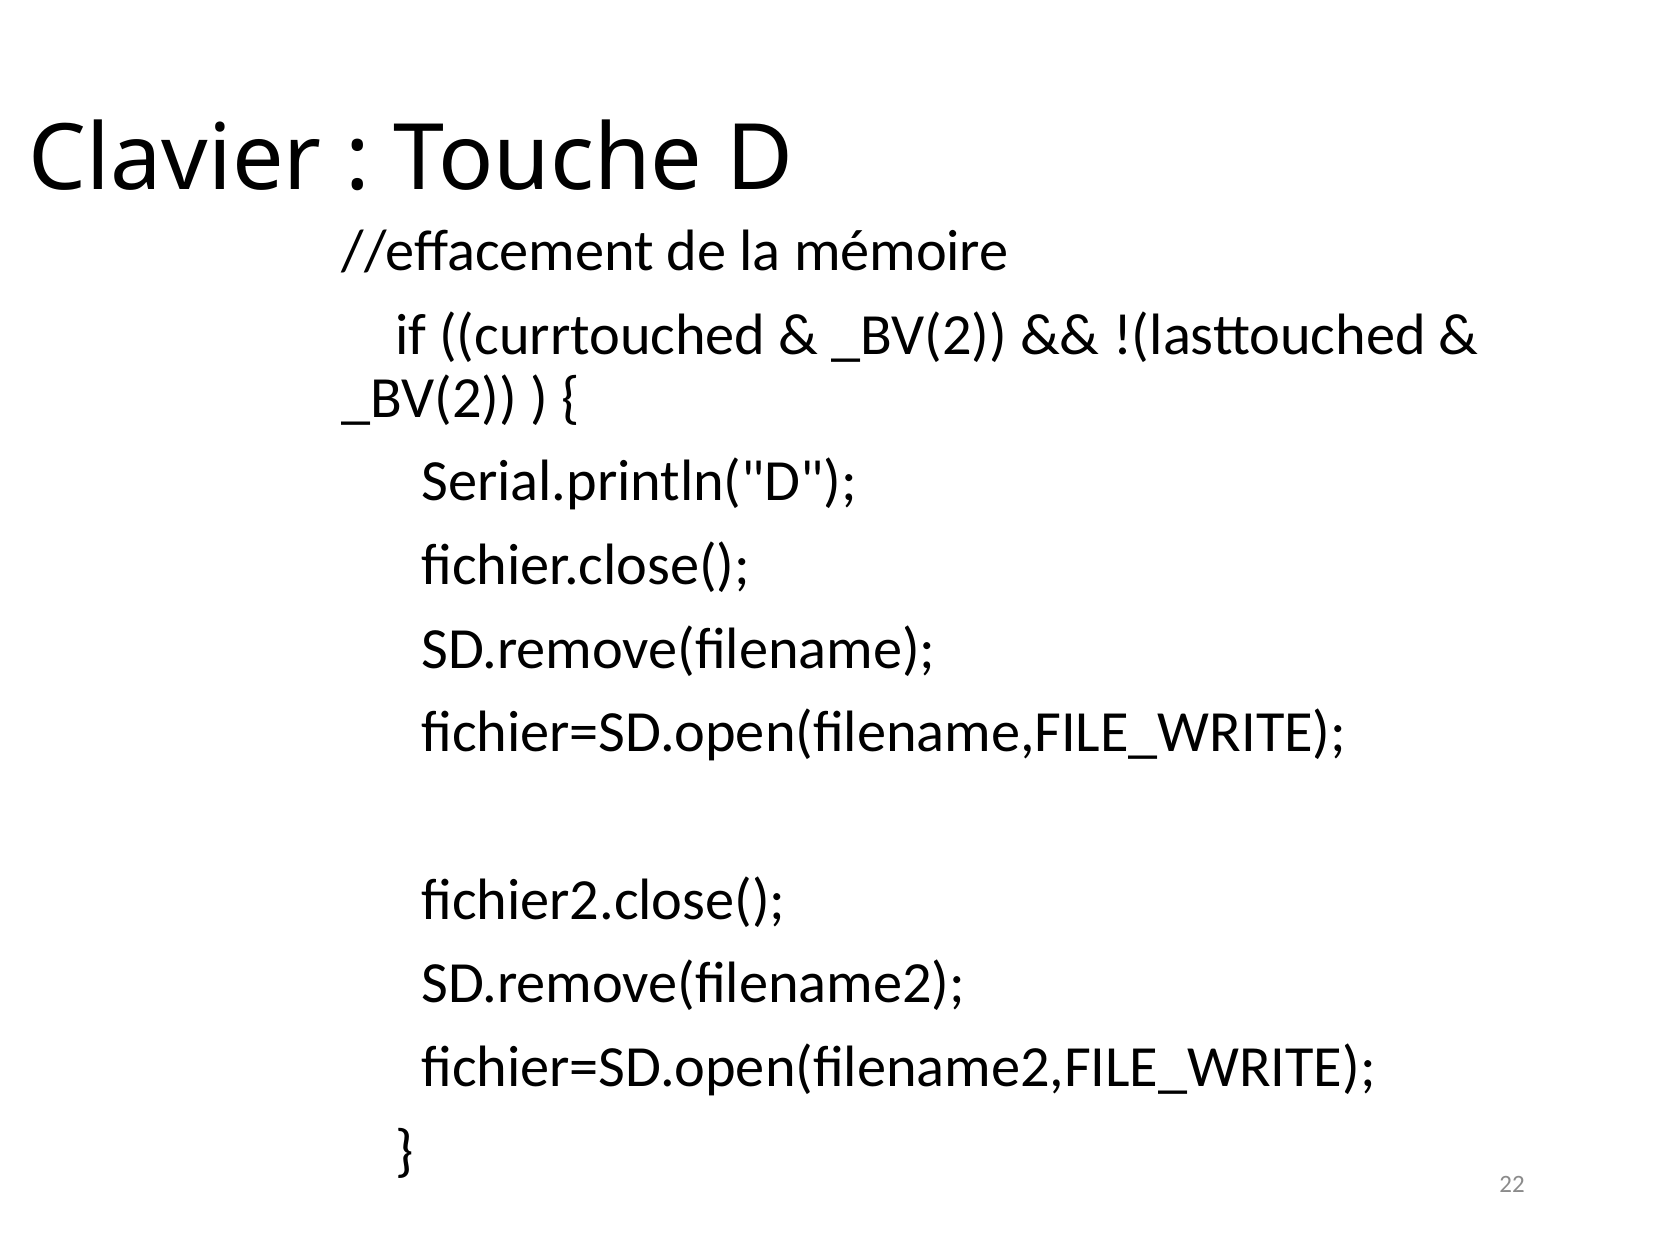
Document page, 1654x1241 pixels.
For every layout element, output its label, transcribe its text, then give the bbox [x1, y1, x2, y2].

title Clavier : Touche D [14, 40, 1441, 280]
slide_number <numéro> [1167, 1149, 1540, 1216]
list //effacement de la mémoire if ((currtouched & _BV(2)) && !(lasttouched & _BV(2)) ) { Serial.println("D"); fichier.close(); SD.remove(filename); fichier=SD.open(filename,FILE_WRITE); fichier2.close(); SD.remove(filename2); fichier=SD.open(filename2,FILE_WRITE); } [326, 212, 1520, 1241]
